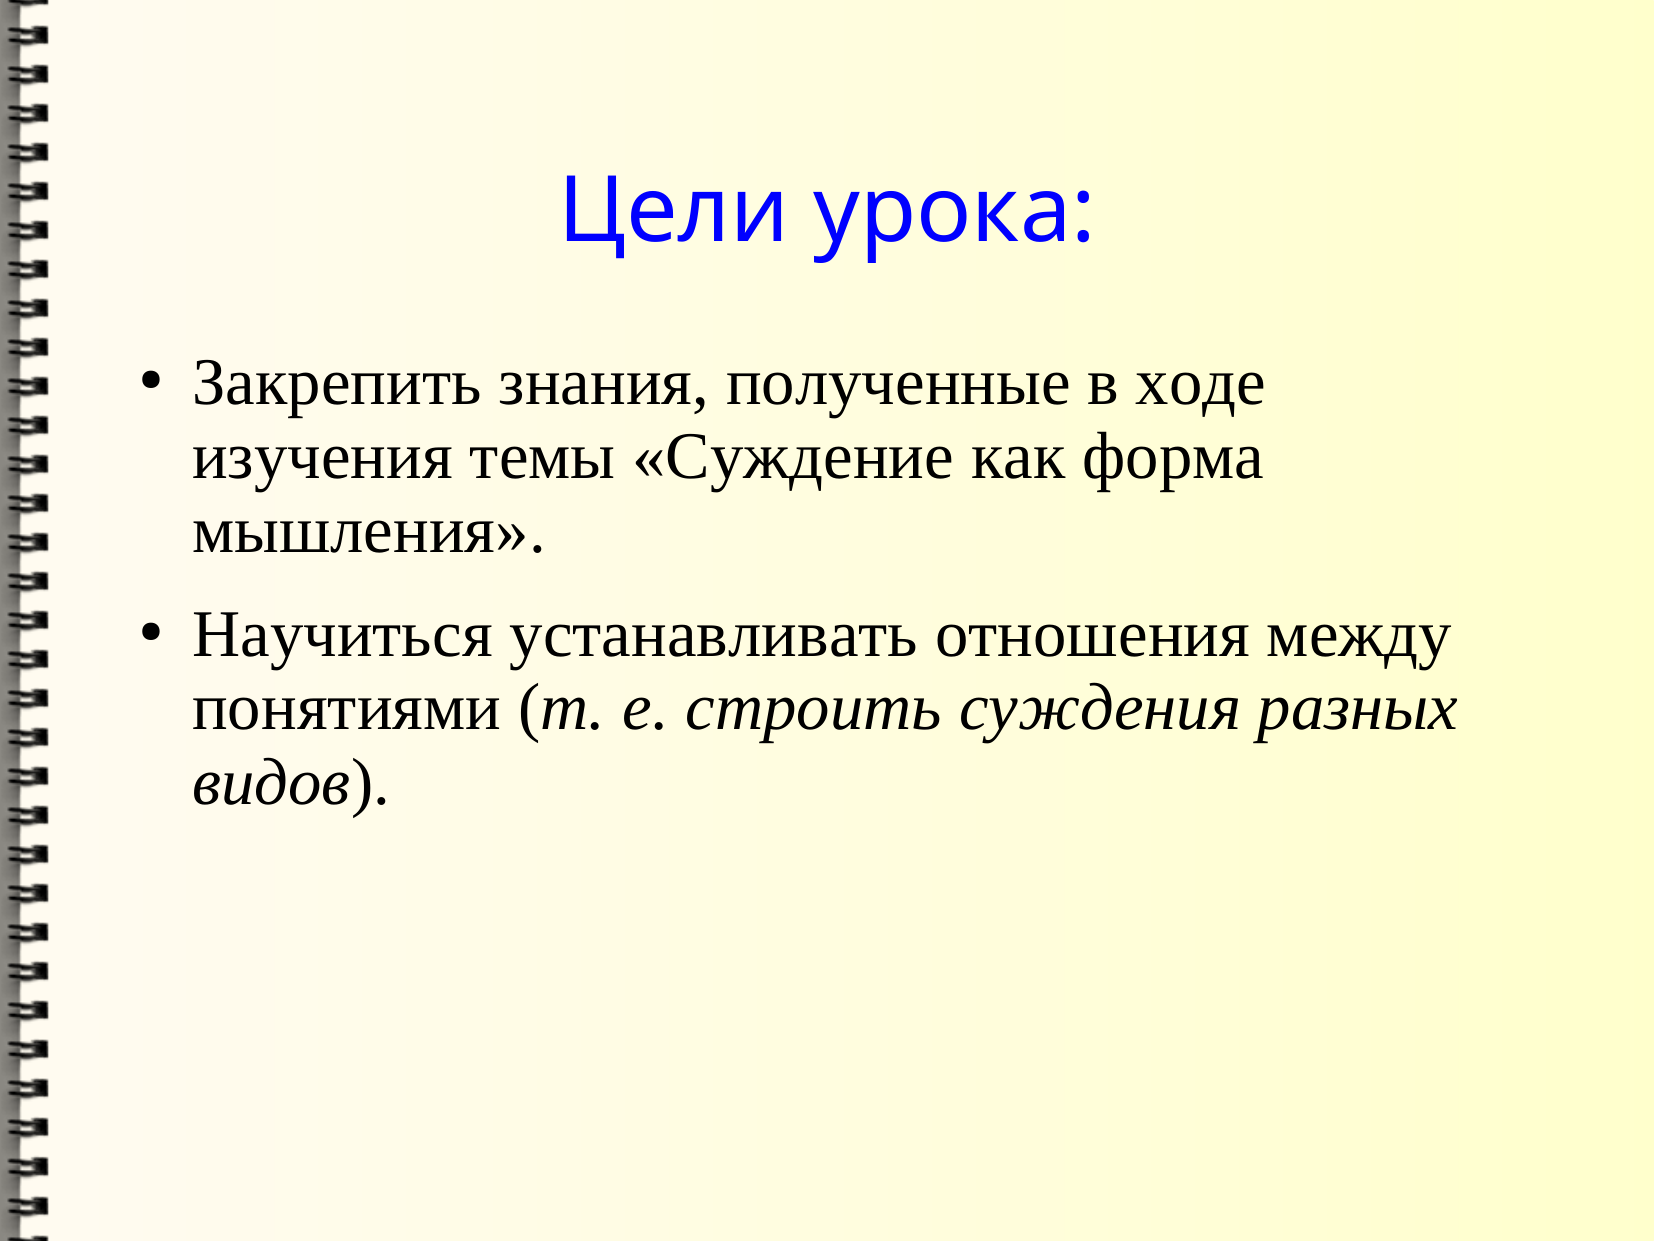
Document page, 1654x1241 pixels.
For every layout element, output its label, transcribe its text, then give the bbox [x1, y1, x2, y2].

list Закрепить знания, полученные в ходе изучения темы «Суждение как форма мышления». Научиться устанавливать отношения между понятиями (т. е. строить суждения разных видов). [121, 344, 1534, 1164]
picture [0, 0, 1654, 1241]
title Цели урока: [121, 110, 1534, 303]
